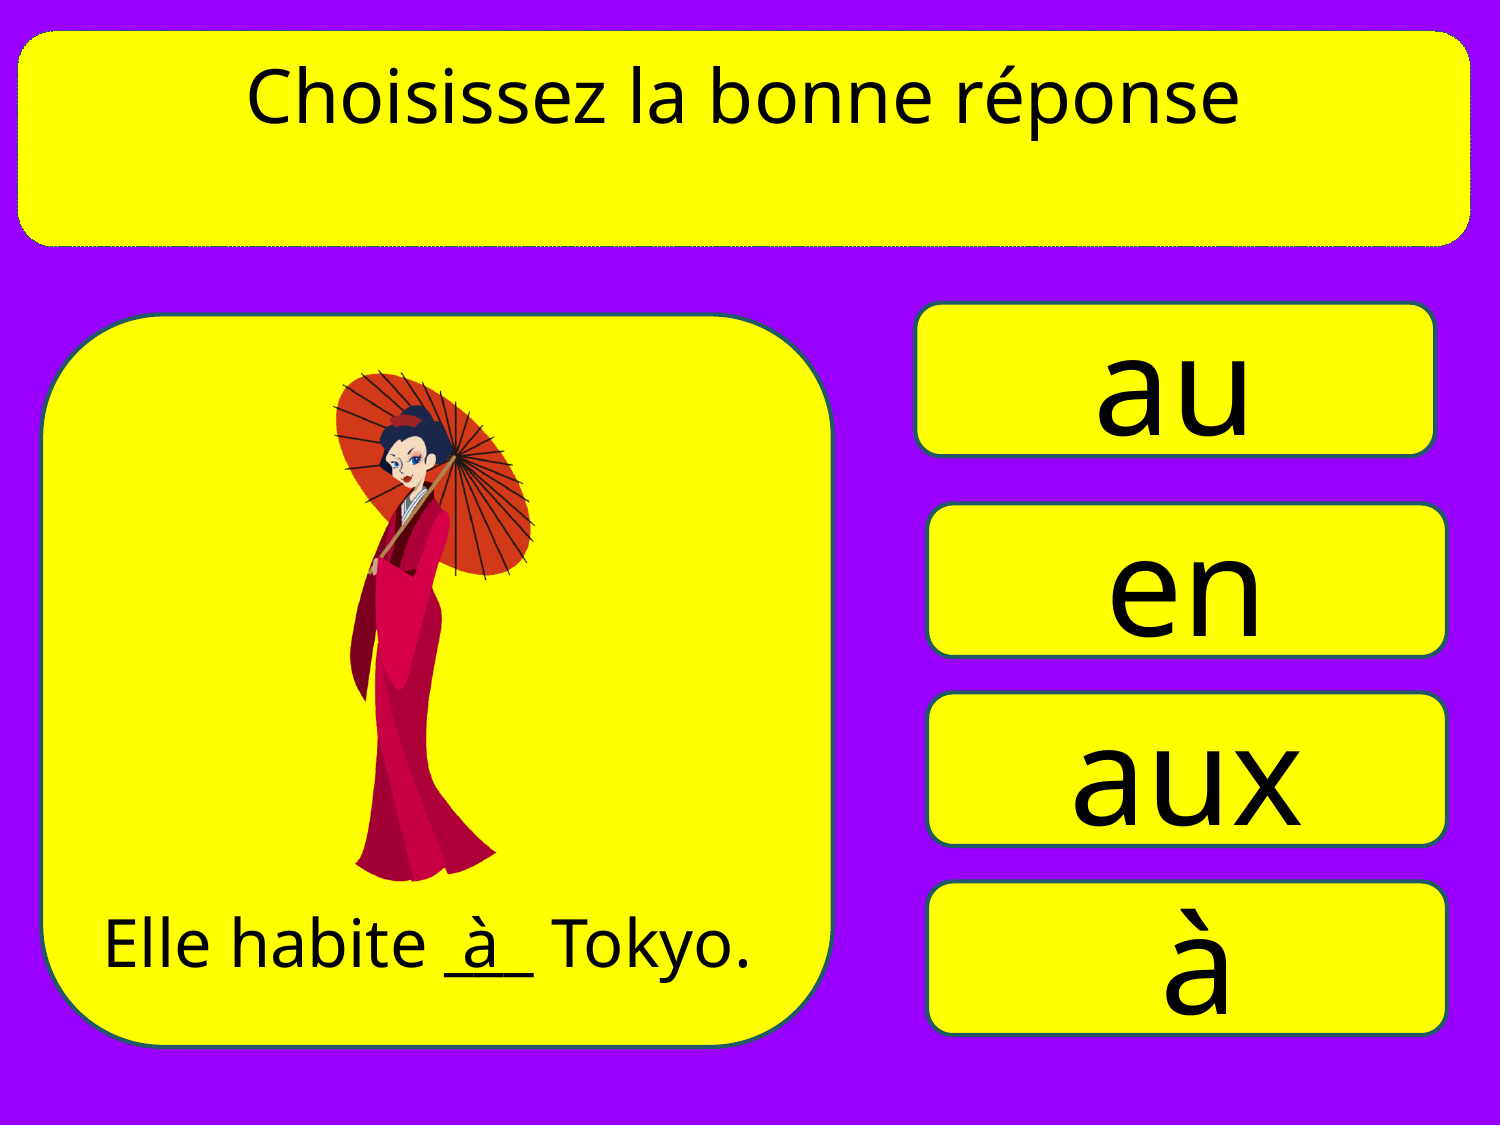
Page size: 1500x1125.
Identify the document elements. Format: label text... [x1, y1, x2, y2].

text_box [1388, 503, 1447, 658]
text_box [41, 314, 833, 893]
text_box aux [986, 680, 1388, 861]
text_box [927, 692, 986, 847]
text_box Elle habite ___ Tokyo. [638, 893, 857, 988]
text_box [1376, 302, 1436, 457]
text_box [927, 881, 997, 1036]
text_box au [974, 290, 1376, 471]
picture [289, 349, 569, 903]
text_box [58, 988, 816, 1047]
text_box en [986, 491, 1388, 672]
text_box à [324, 893, 638, 988]
text_box [915, 302, 974, 457]
text_box [1388, 692, 1447, 847]
text_box Elle habite ___ Tokyo. [0, 893, 324, 988]
text_box [927, 503, 986, 658]
text_box Choisissez la bonne réponse [17, 30, 1471, 247]
text_box [1400, 881, 1447, 1036]
text_box à [997, 869, 1400, 1050]
